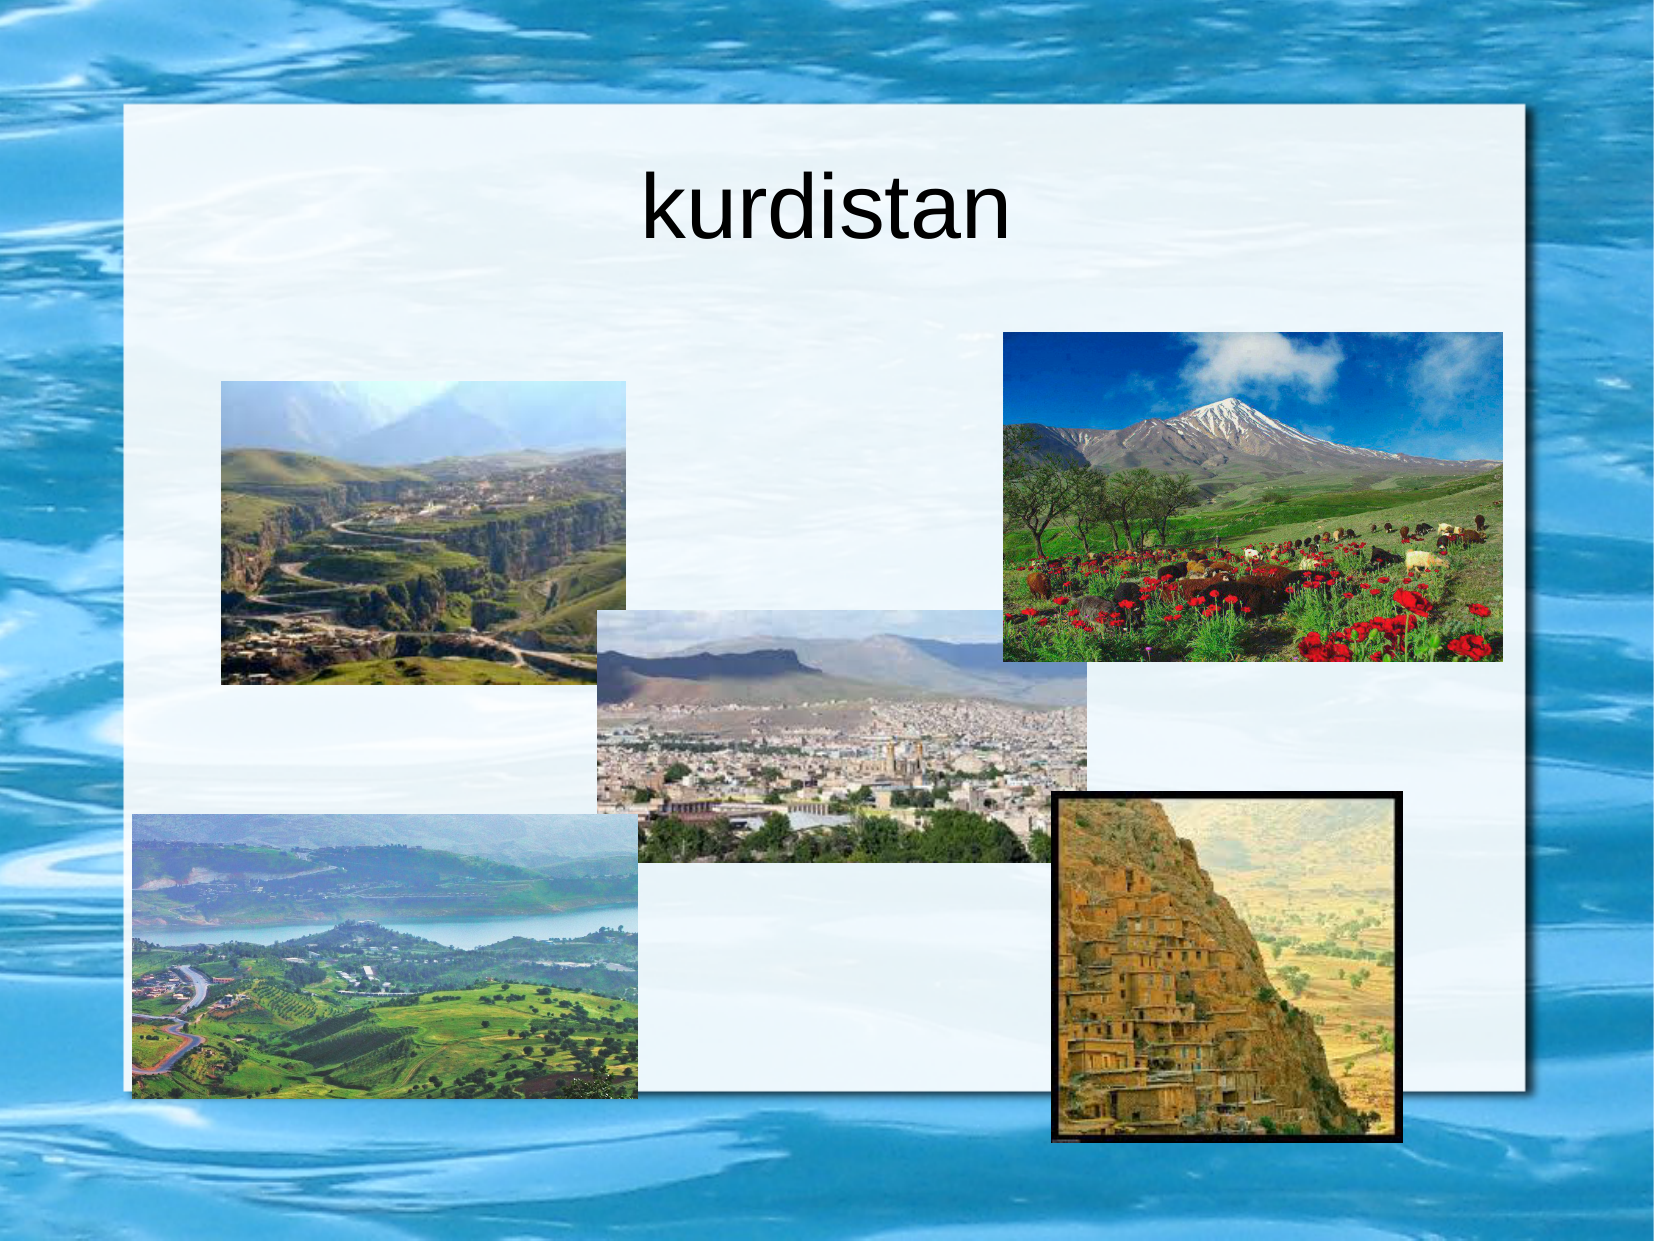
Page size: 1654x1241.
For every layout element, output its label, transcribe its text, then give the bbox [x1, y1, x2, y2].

title kurdistan [147, 118, 1506, 296]
picture [0, 0, 1654, 1241]
